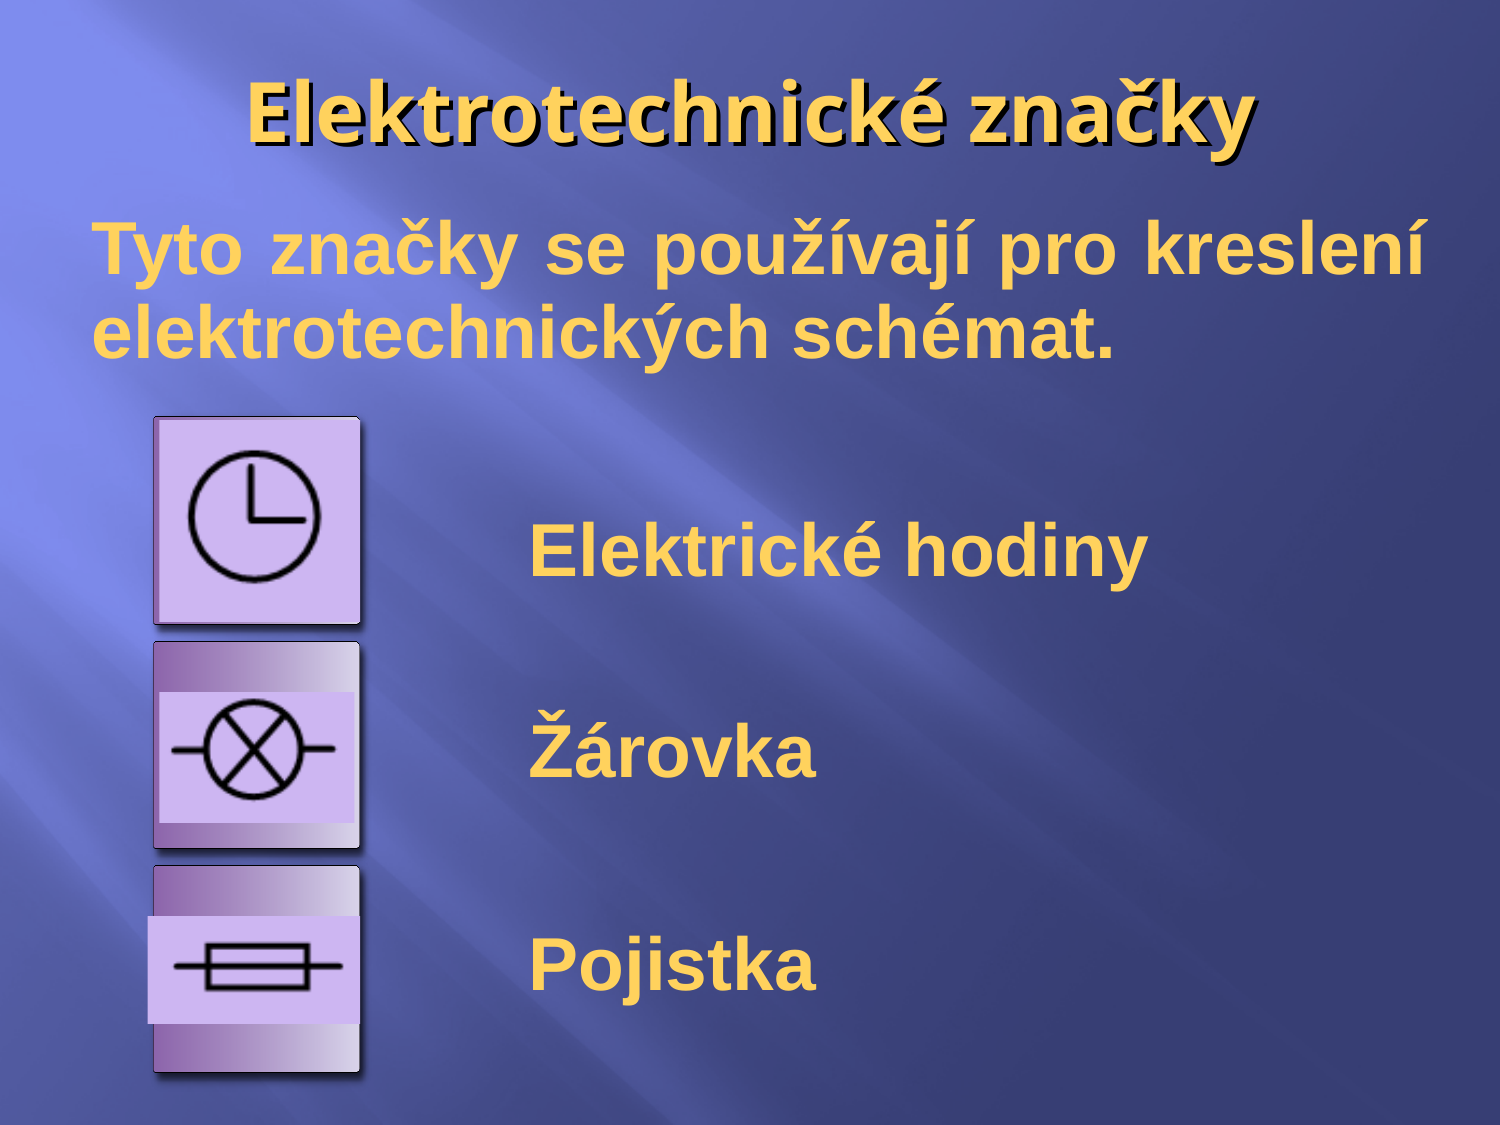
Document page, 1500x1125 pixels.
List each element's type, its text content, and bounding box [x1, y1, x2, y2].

text_box Elektrické hodiny [513, 467, 1424, 634]
text_box Tyto značky se používají pro kreslení elektrotechnických schémat. [76, 184, 1447, 398]
title Elektrotechnické značky [75, 45, 1426, 173]
text_box Žárovka [513, 668, 1329, 835]
picture [147, 408, 373, 1095]
text_box Pojistka [513, 881, 1459, 1047]
